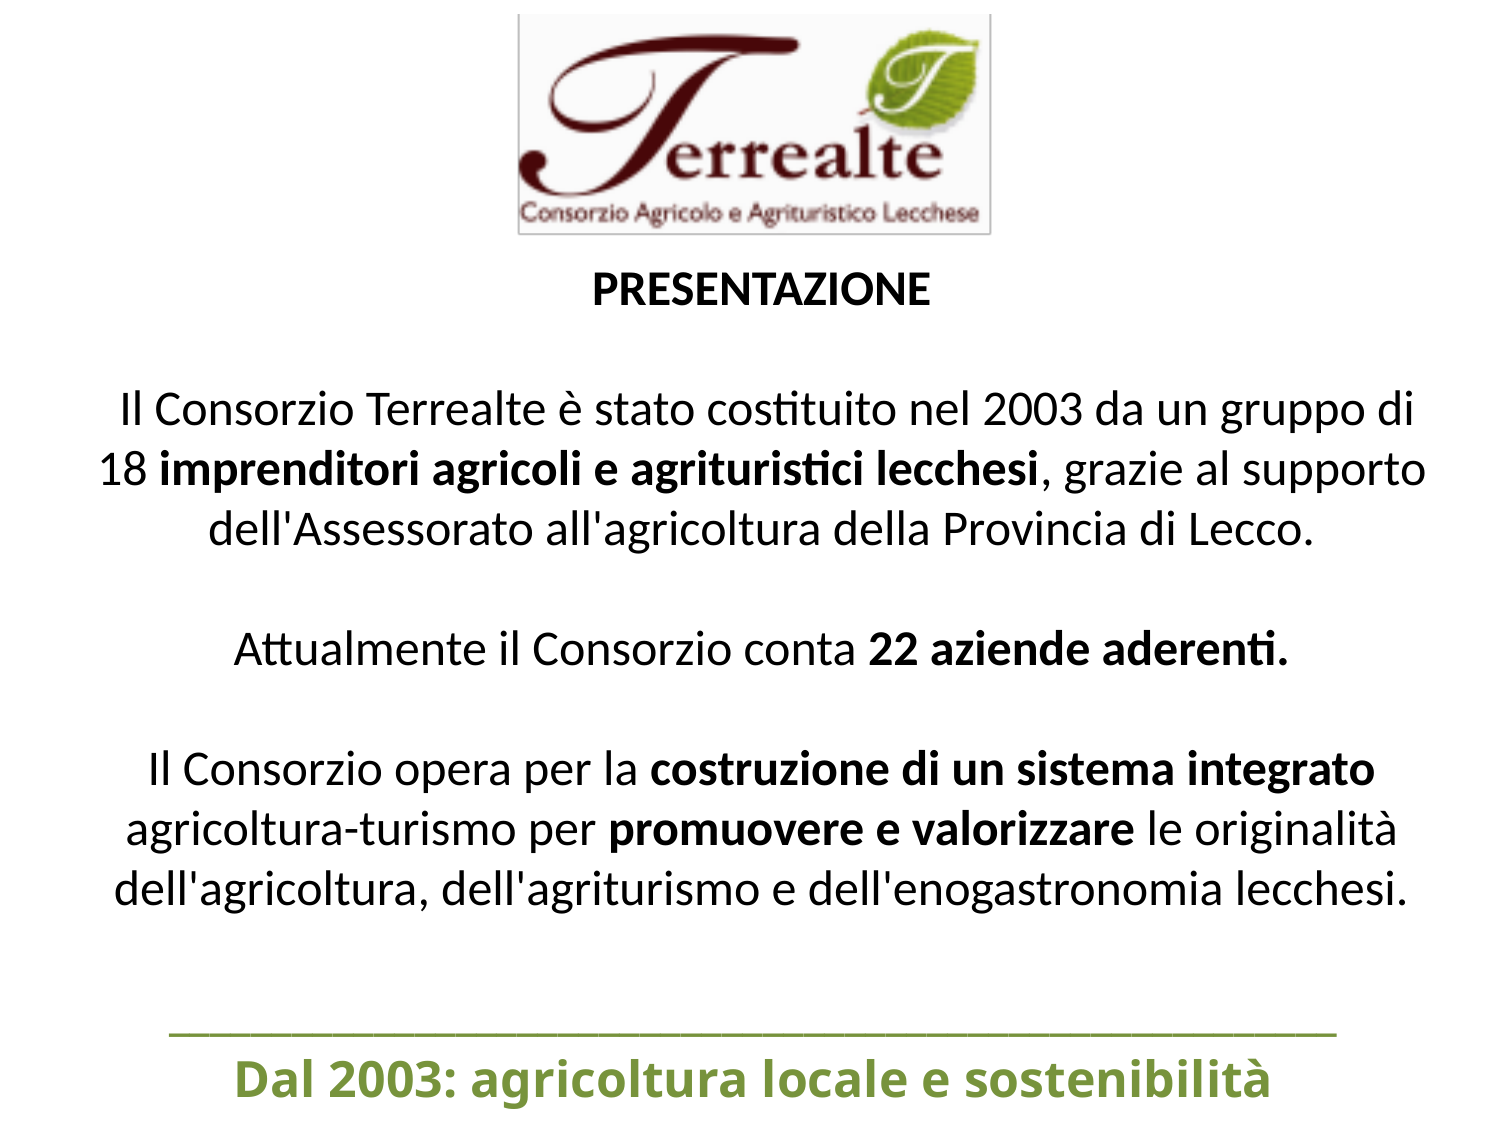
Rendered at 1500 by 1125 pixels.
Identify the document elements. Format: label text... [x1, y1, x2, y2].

title PRESENTAZIONE Il Consorzio Terrealte è stato costituito nel 2003 da un gruppo di 18 imprenditori agricoli e agrituristici lecchesi, grazie al supporto dell'Assessorato all'agricoltura della Provincia di Lecco. Attualmente il Consorzio conta 22 aziende aderenti. Il Consorzio opera per la costruzione di un sistema integrato agricoltura-turismo per promuovere e valorizzare le originalità dell'agricoltura, dell'agriturismo e dell'enogastronomia lecchesi. [70, 286, 1453, 968]
picture [0, 14, 1500, 286]
text_box _________________________________________________________ Dal 2003: agricoltura locale e sostenibilità [6, 968, 1500, 1120]
